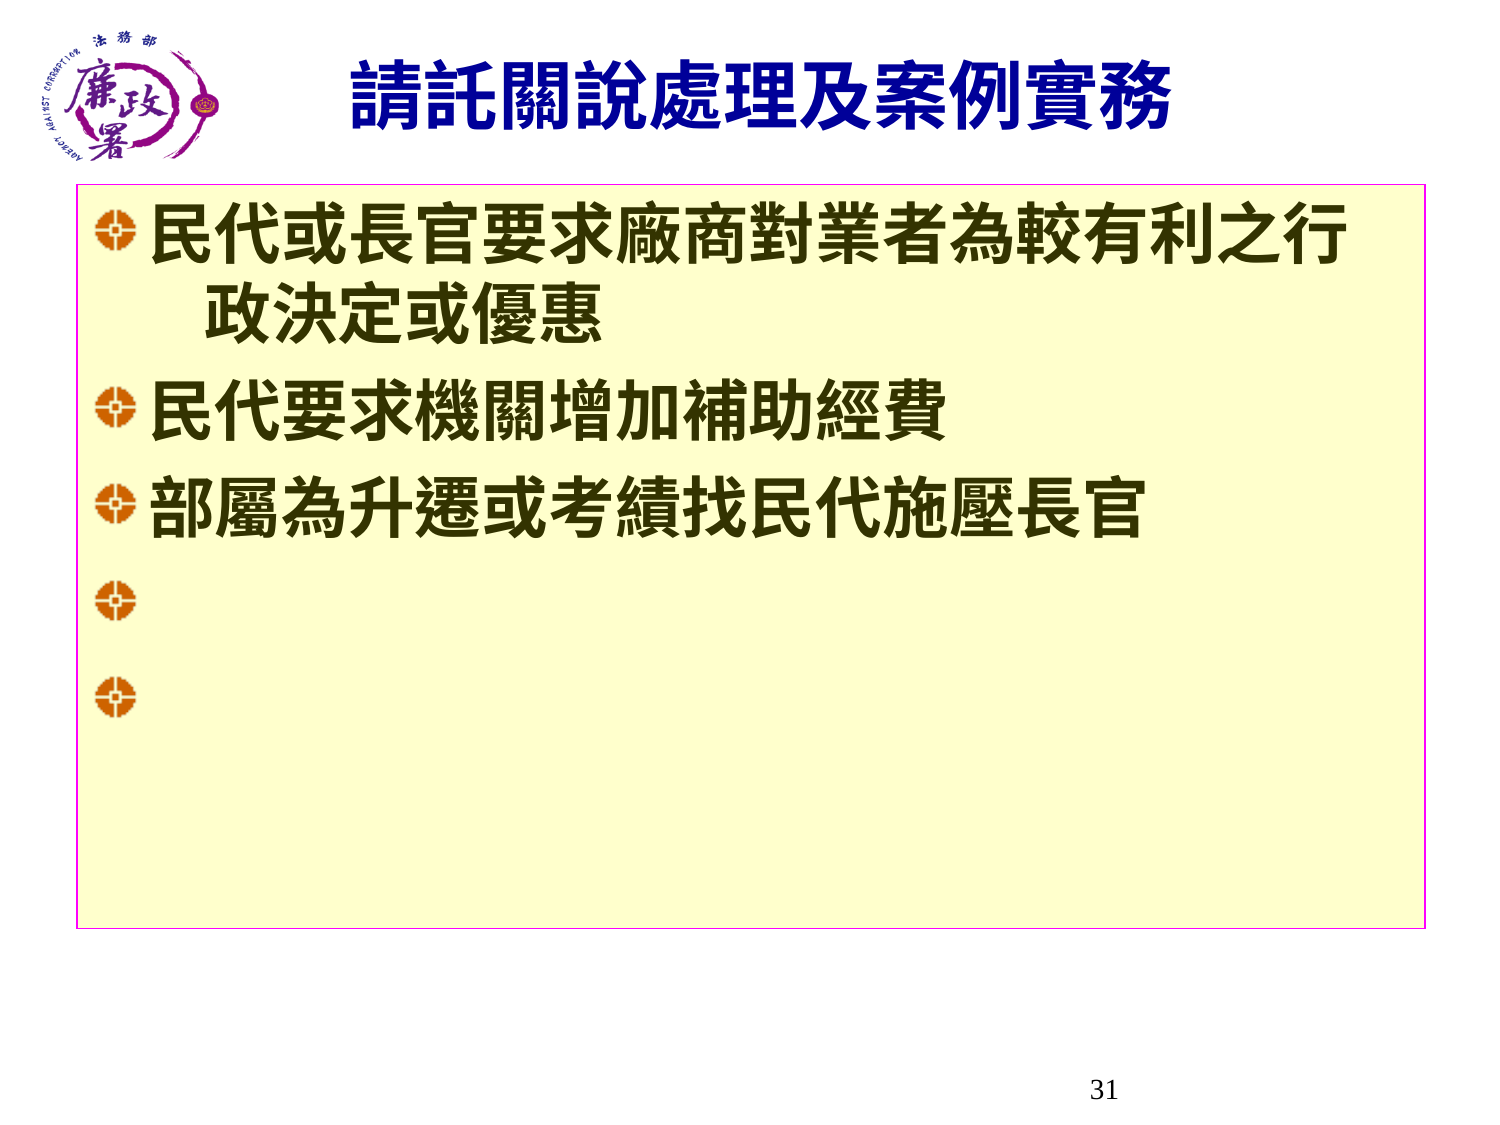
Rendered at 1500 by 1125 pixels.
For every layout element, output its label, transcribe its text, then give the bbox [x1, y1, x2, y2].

title 請託關說處理及案例實務 [123, 0, 1399, 184]
text_box [1074, 1037, 1388, 1113]
list 民代或長官要求廠商對業者為較有利之行政決定或優惠 民代要求機關增加補助經費 部屬為升遷或考績找民代施壓長官 [76, 184, 1426, 929]
